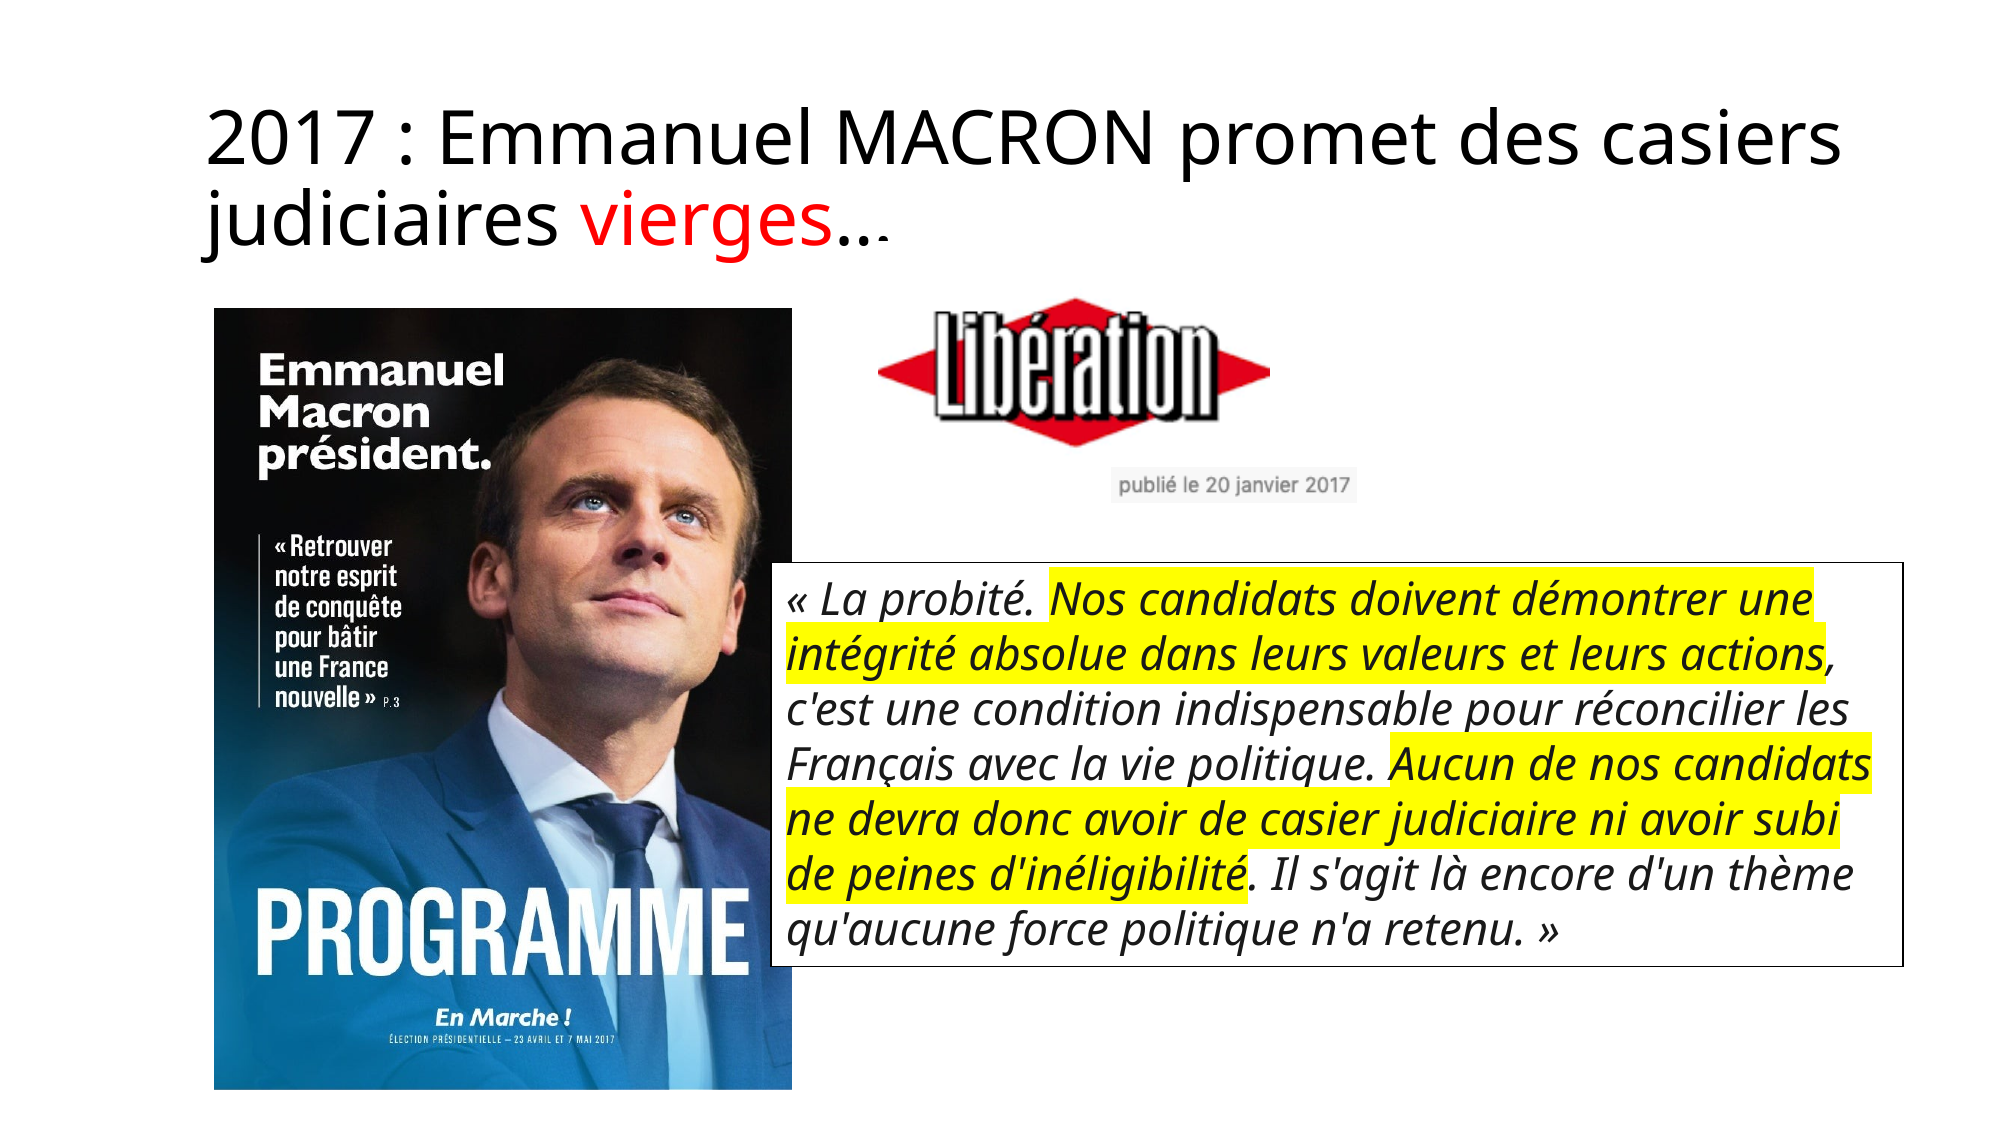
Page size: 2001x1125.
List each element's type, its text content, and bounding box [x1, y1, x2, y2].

picture [878, 241, 1357, 503]
text_box « La probité. Nos candidats doivent démontrer une intégrité absolue dans leurs valeurs et leurs actions, c'est une condition indispensable pour réconcilier les Français avec la vie politique. Aucun de nos candidats ne devra donc avoir de casier judiciaire ni avoir subi de peines d'inéligibilité. Il s'agit là encore d'un thème qu'aucune force politique n'a retenu. » [770, 562, 1904, 967]
picture [214, 722, 225, 738]
picture [275, 845, 285, 851]
text_box 2017 : Emmanuel MACRON promet des casiers judiciaires vierges… [190, 92, 1921, 309]
picture [214, 308, 792, 1090]
